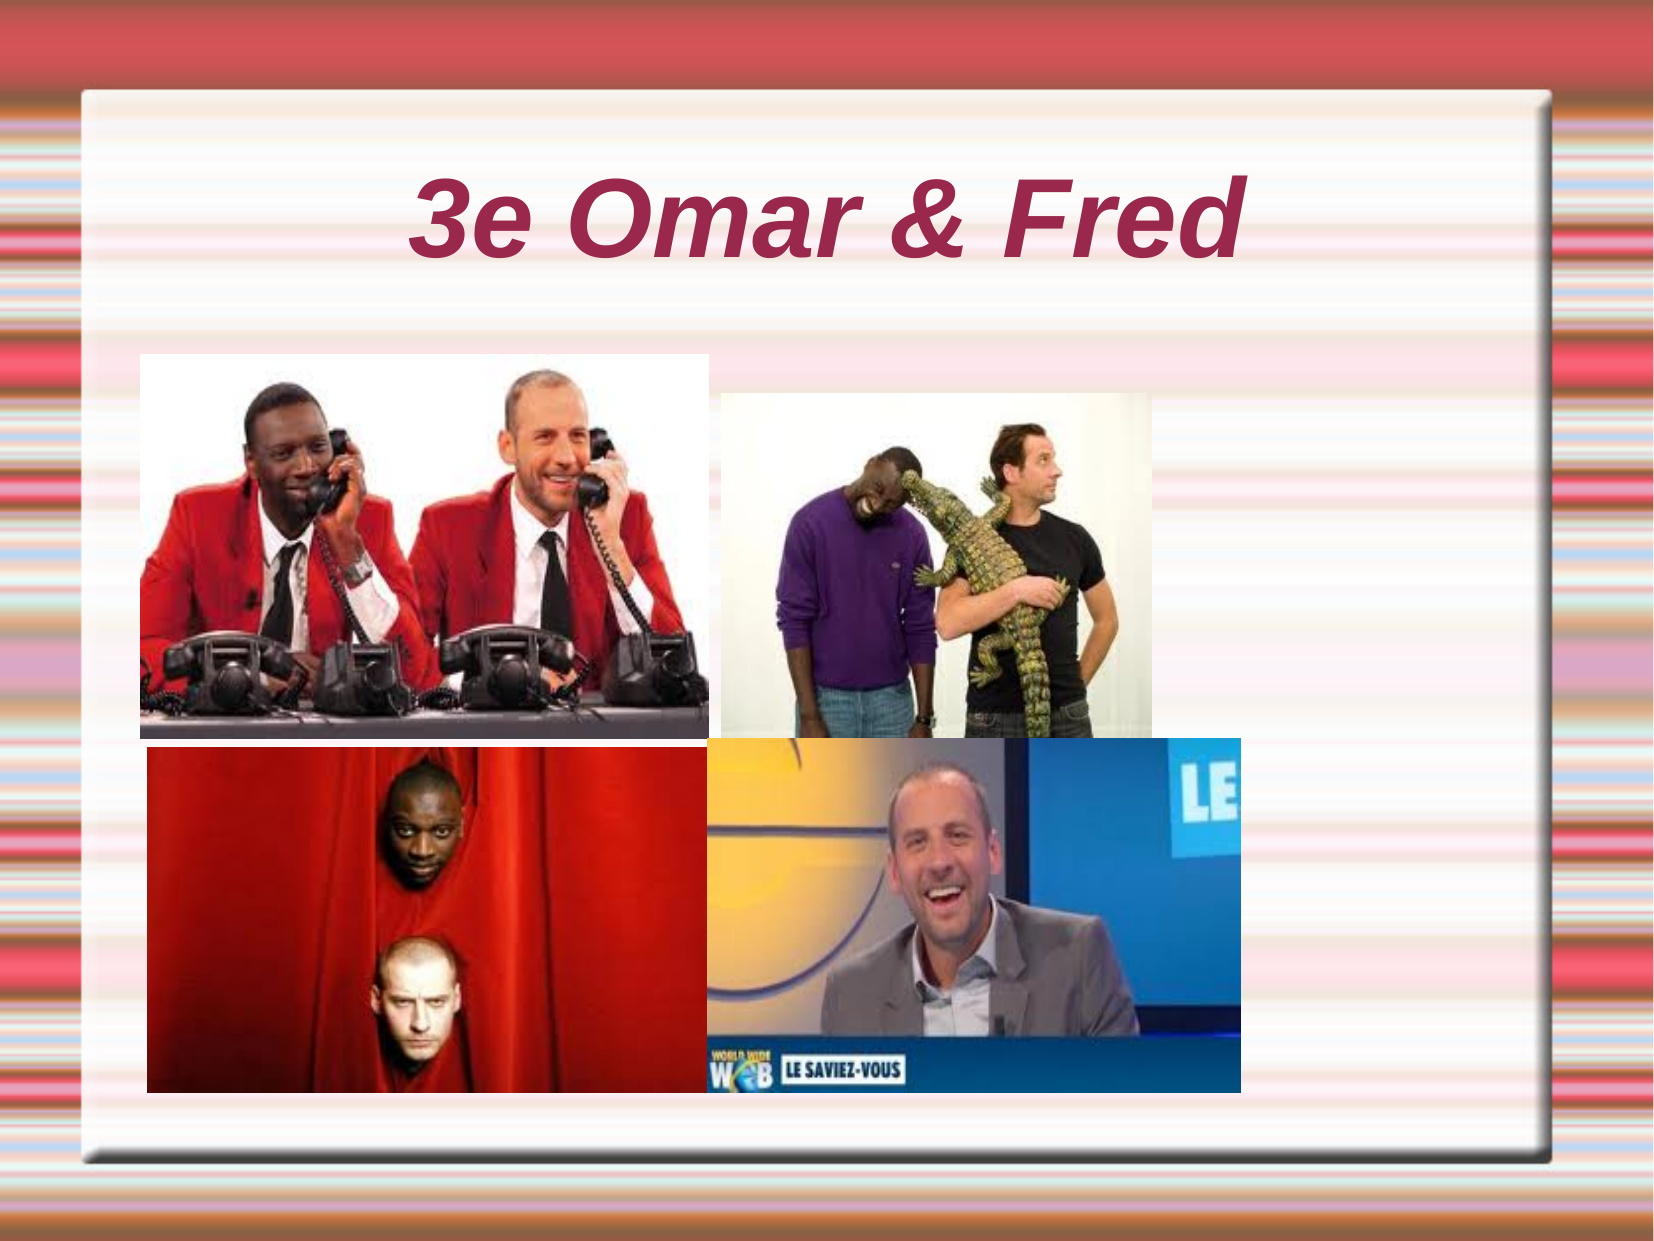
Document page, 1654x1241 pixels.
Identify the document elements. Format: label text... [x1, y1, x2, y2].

picture [0, 0, 1654, 1241]
title 3e Omar & Fred [121, 114, 1534, 322]
